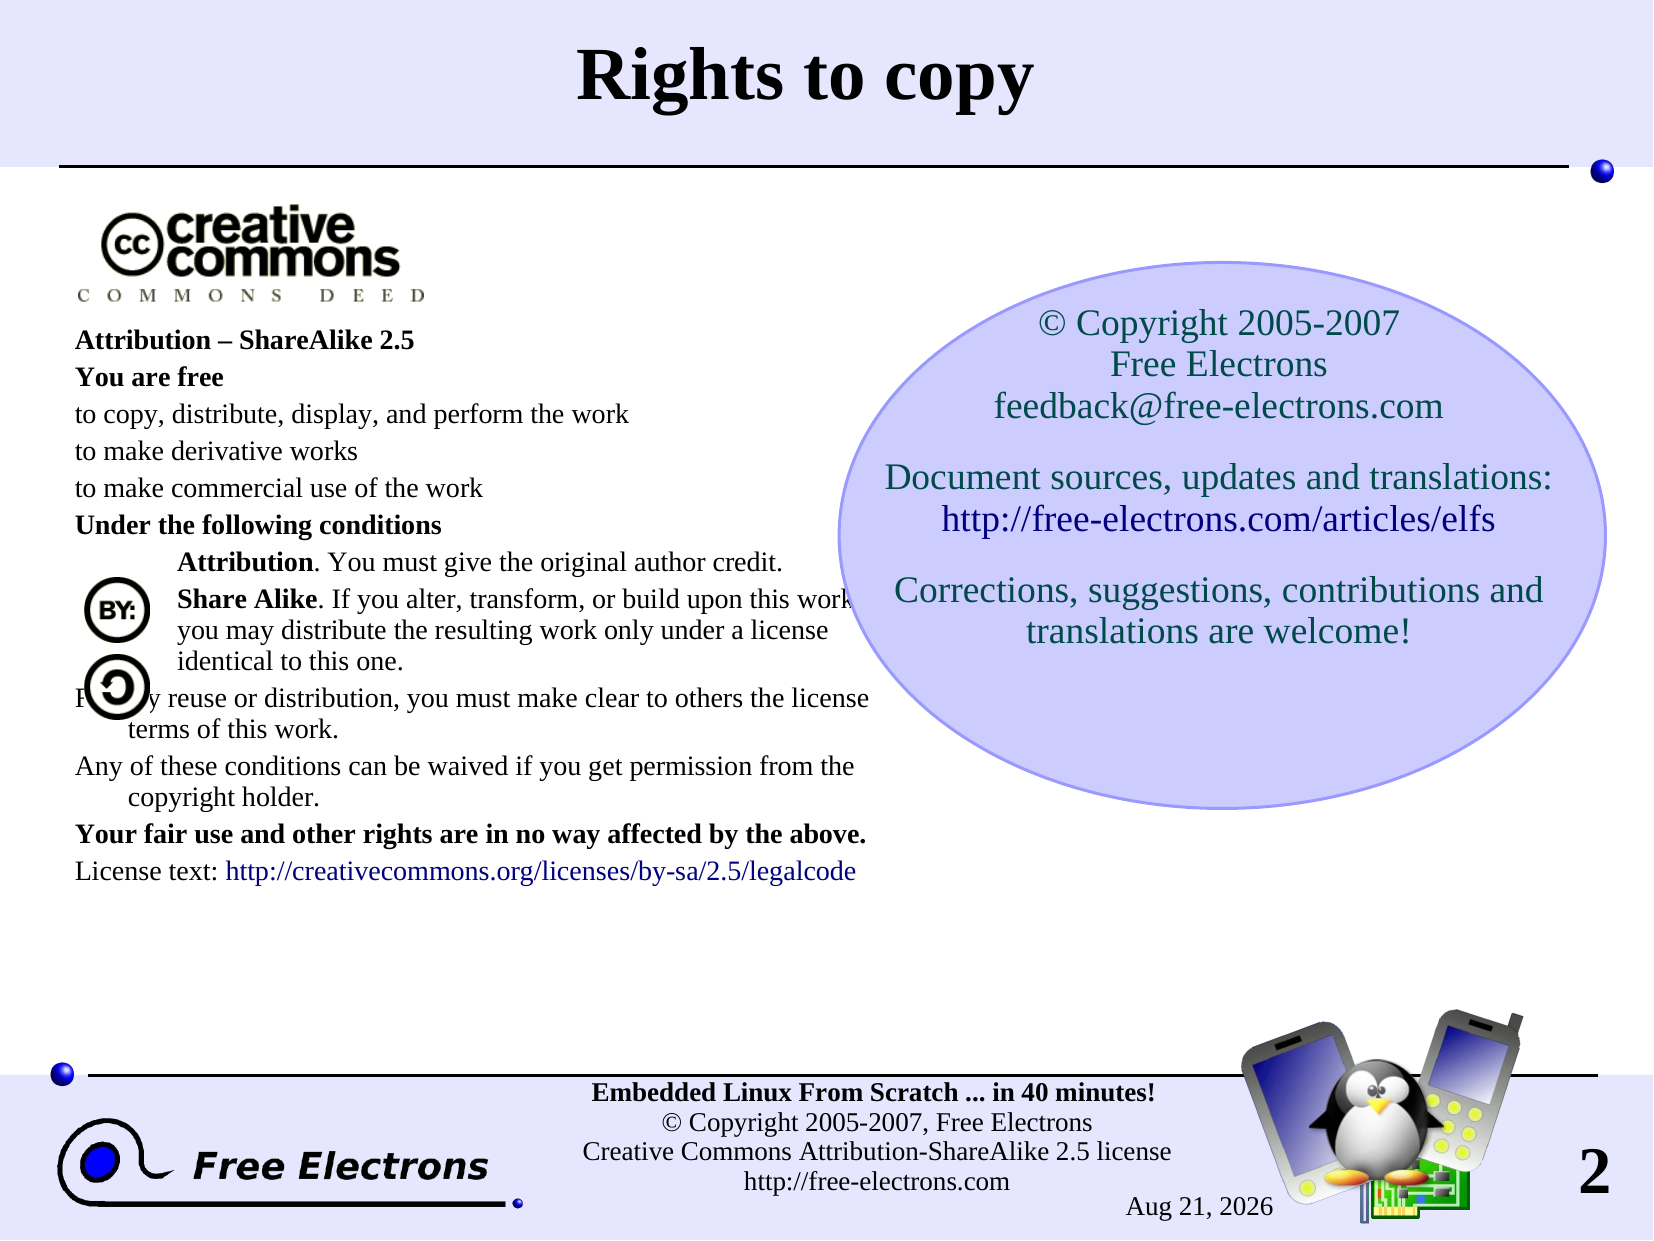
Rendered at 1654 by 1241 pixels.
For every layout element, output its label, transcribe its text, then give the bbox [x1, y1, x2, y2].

text_box [1557, 402, 1606, 669]
picture [84, 654, 150, 720]
picture [84, 577, 150, 643]
text_box [839, 440, 863, 631]
list Attribution – ShareAlike 2.5 You are free to copy, distribute, display, and perform the work to make derivative works to make commercial use of the work Under the following conditions Attribution. You must give the original author credit. Share Alike. If you alter, transform, or build upon this work, you may distribute the resulting work only under a license identical to this one. For any reuse or distribution, you must make clear to others the license terms of this work. Any of these conditions can be waived if you get permission from the copyright holder. Your fair use and other rights are in no way affected by the above. License text: http://creativecommons.org/licenses/by-sa/2.5/legalcode [56, 324, 884, 1053]
title Rights to copy [60, 18, 1551, 132]
picture [78, 204, 424, 303]
picture [50, 1107, 527, 1216]
text_box [1025, 262, 1419, 301]
list © Copyright 2005-2007 Free Electrons feedback@free-electrons.com Document sources, updates and translations: http://free-electrons.com/articles/elfs Corrections, suggestions, contributions and translations are welcome! [863, 301, 1557, 726]
picture [1225, 983, 1538, 1241]
text_box [947, 726, 1497, 809]
